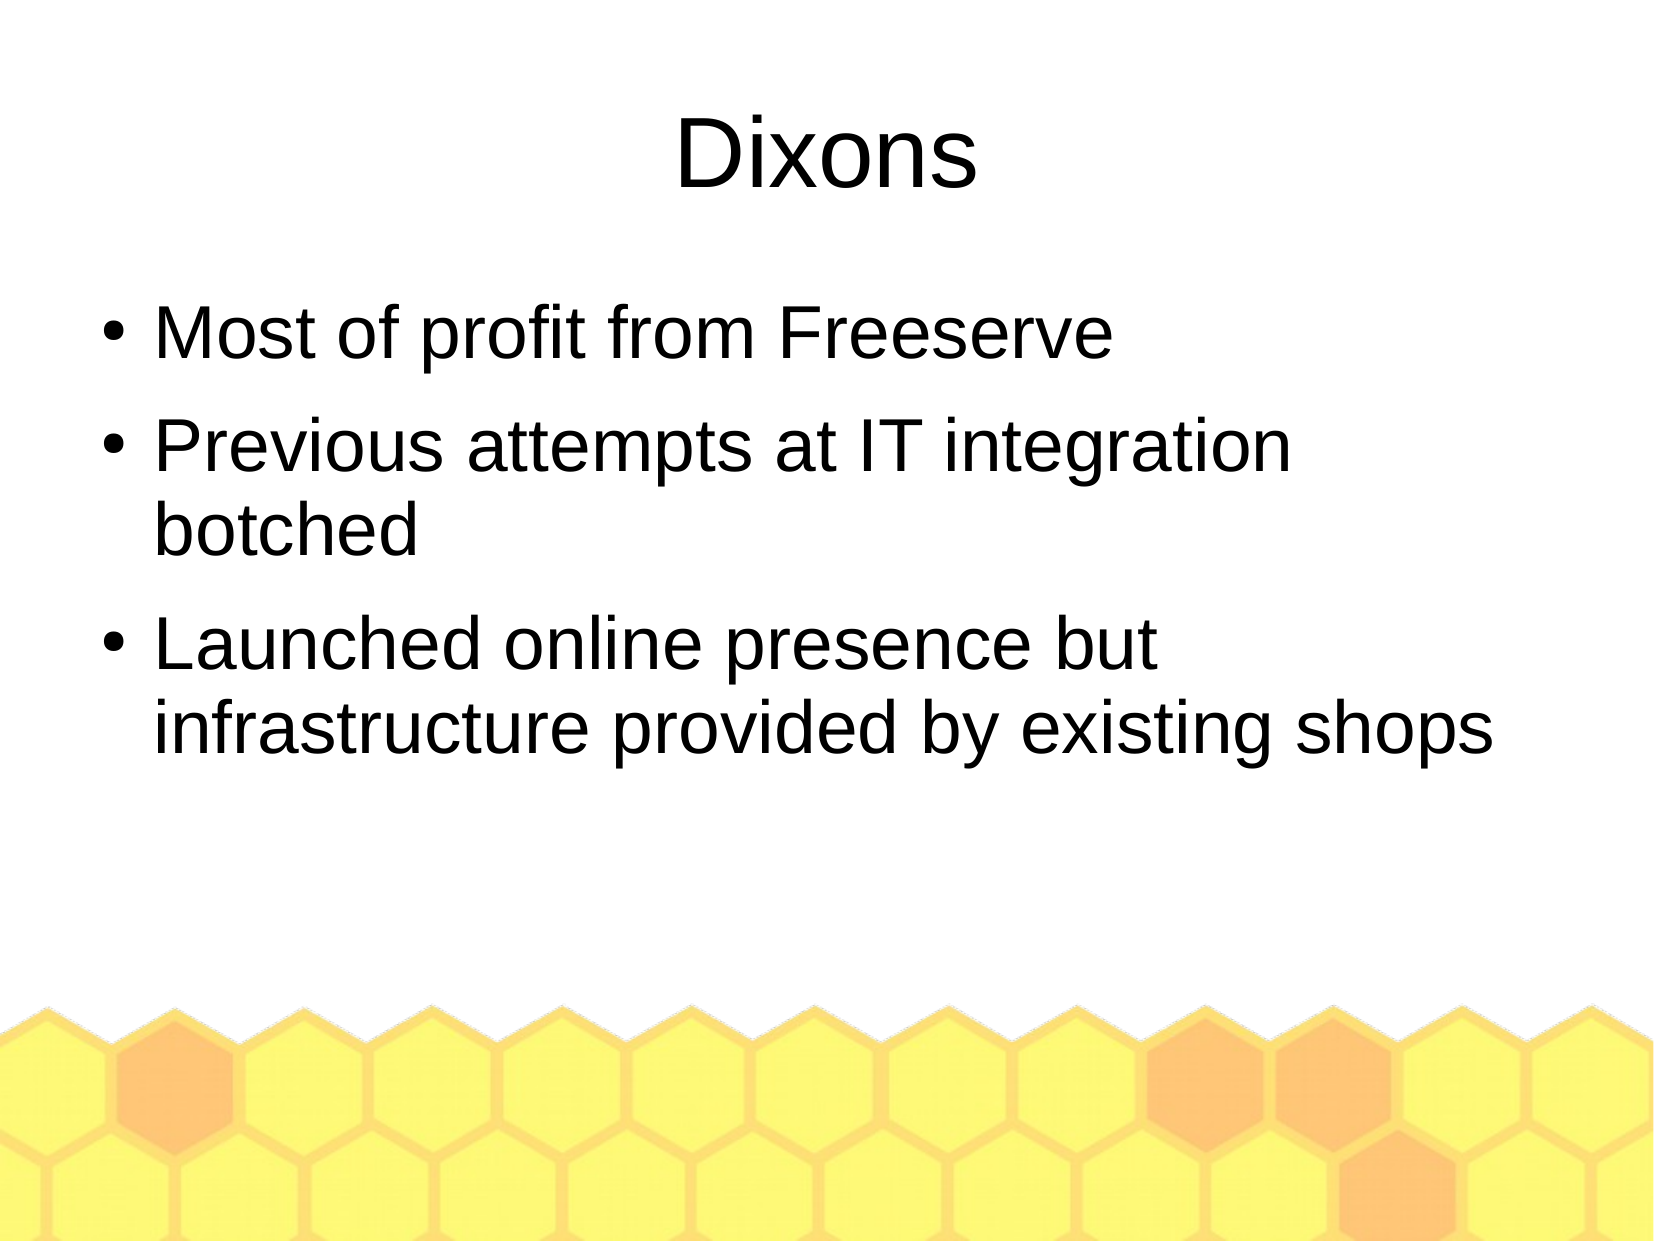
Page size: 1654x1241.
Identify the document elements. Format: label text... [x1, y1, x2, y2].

list Most of profit from Freeserve Previous attempts at IT integration botched Launched online presence but infrastructure provided by existing shops [82, 290, 1571, 1010]
title Dixons [82, 49, 1571, 257]
picture [0, 1001, 1654, 1241]
